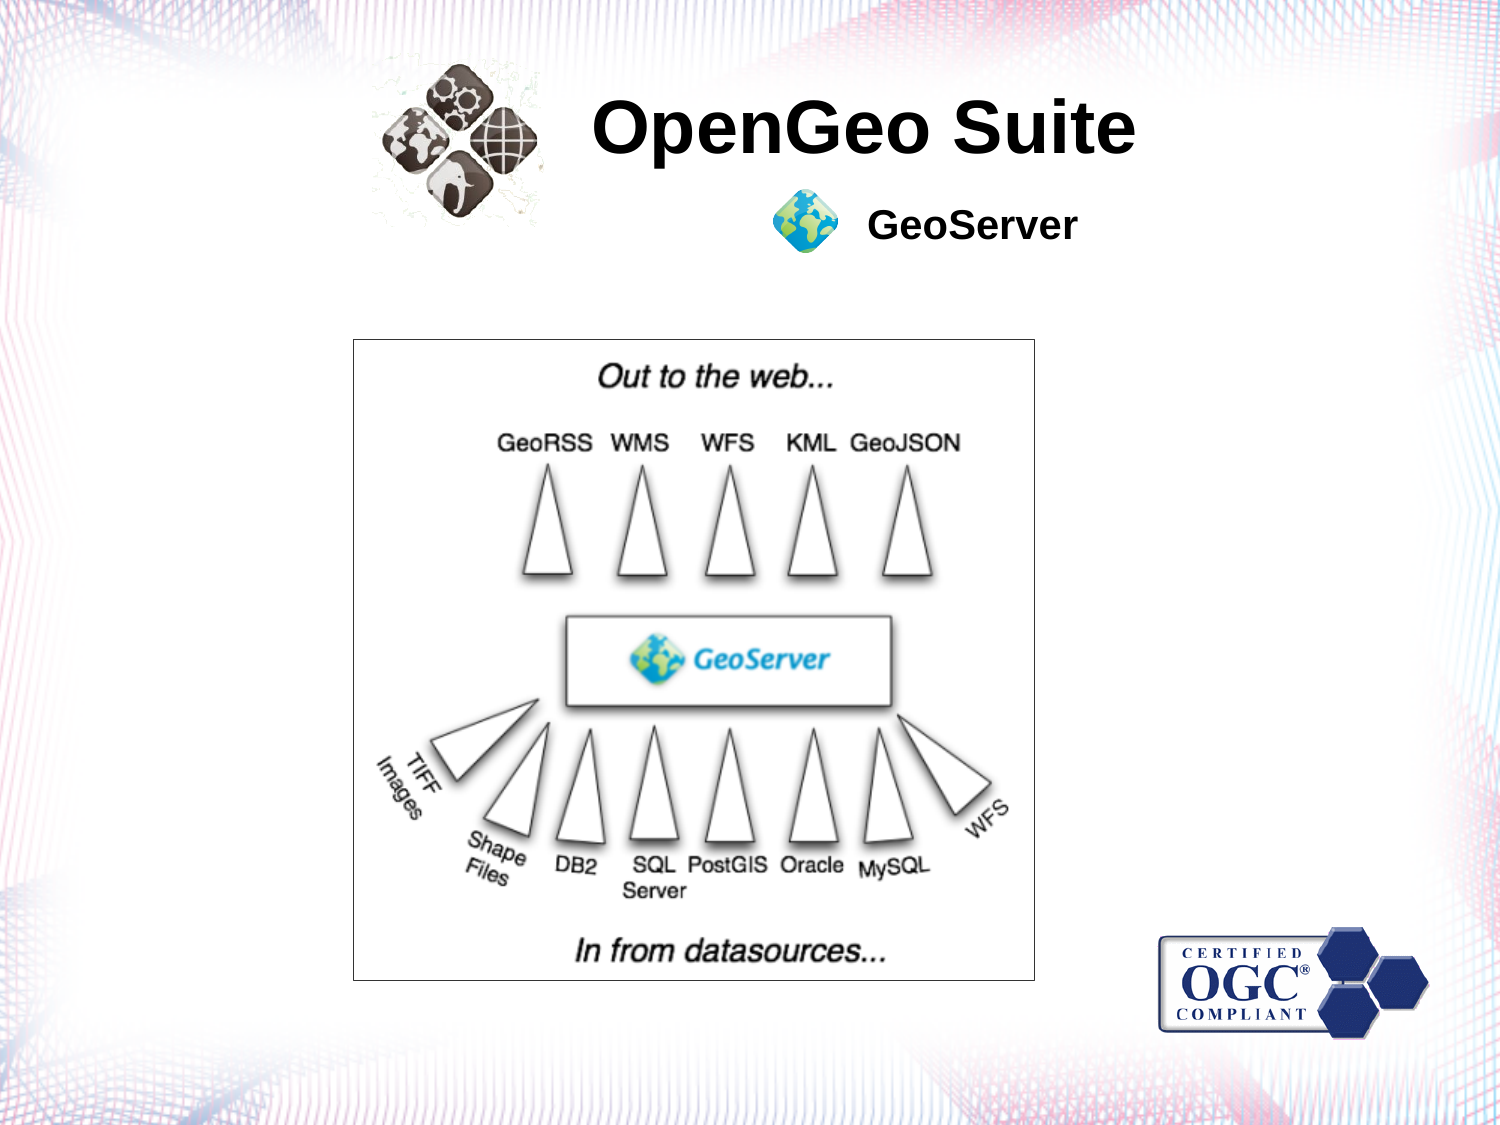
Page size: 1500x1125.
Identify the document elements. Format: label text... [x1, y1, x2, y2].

title GeoServer [640, 207, 1306, 269]
title OpenGeo Suite [242, 39, 1461, 207]
picture [0, 0, 1500, 1125]
